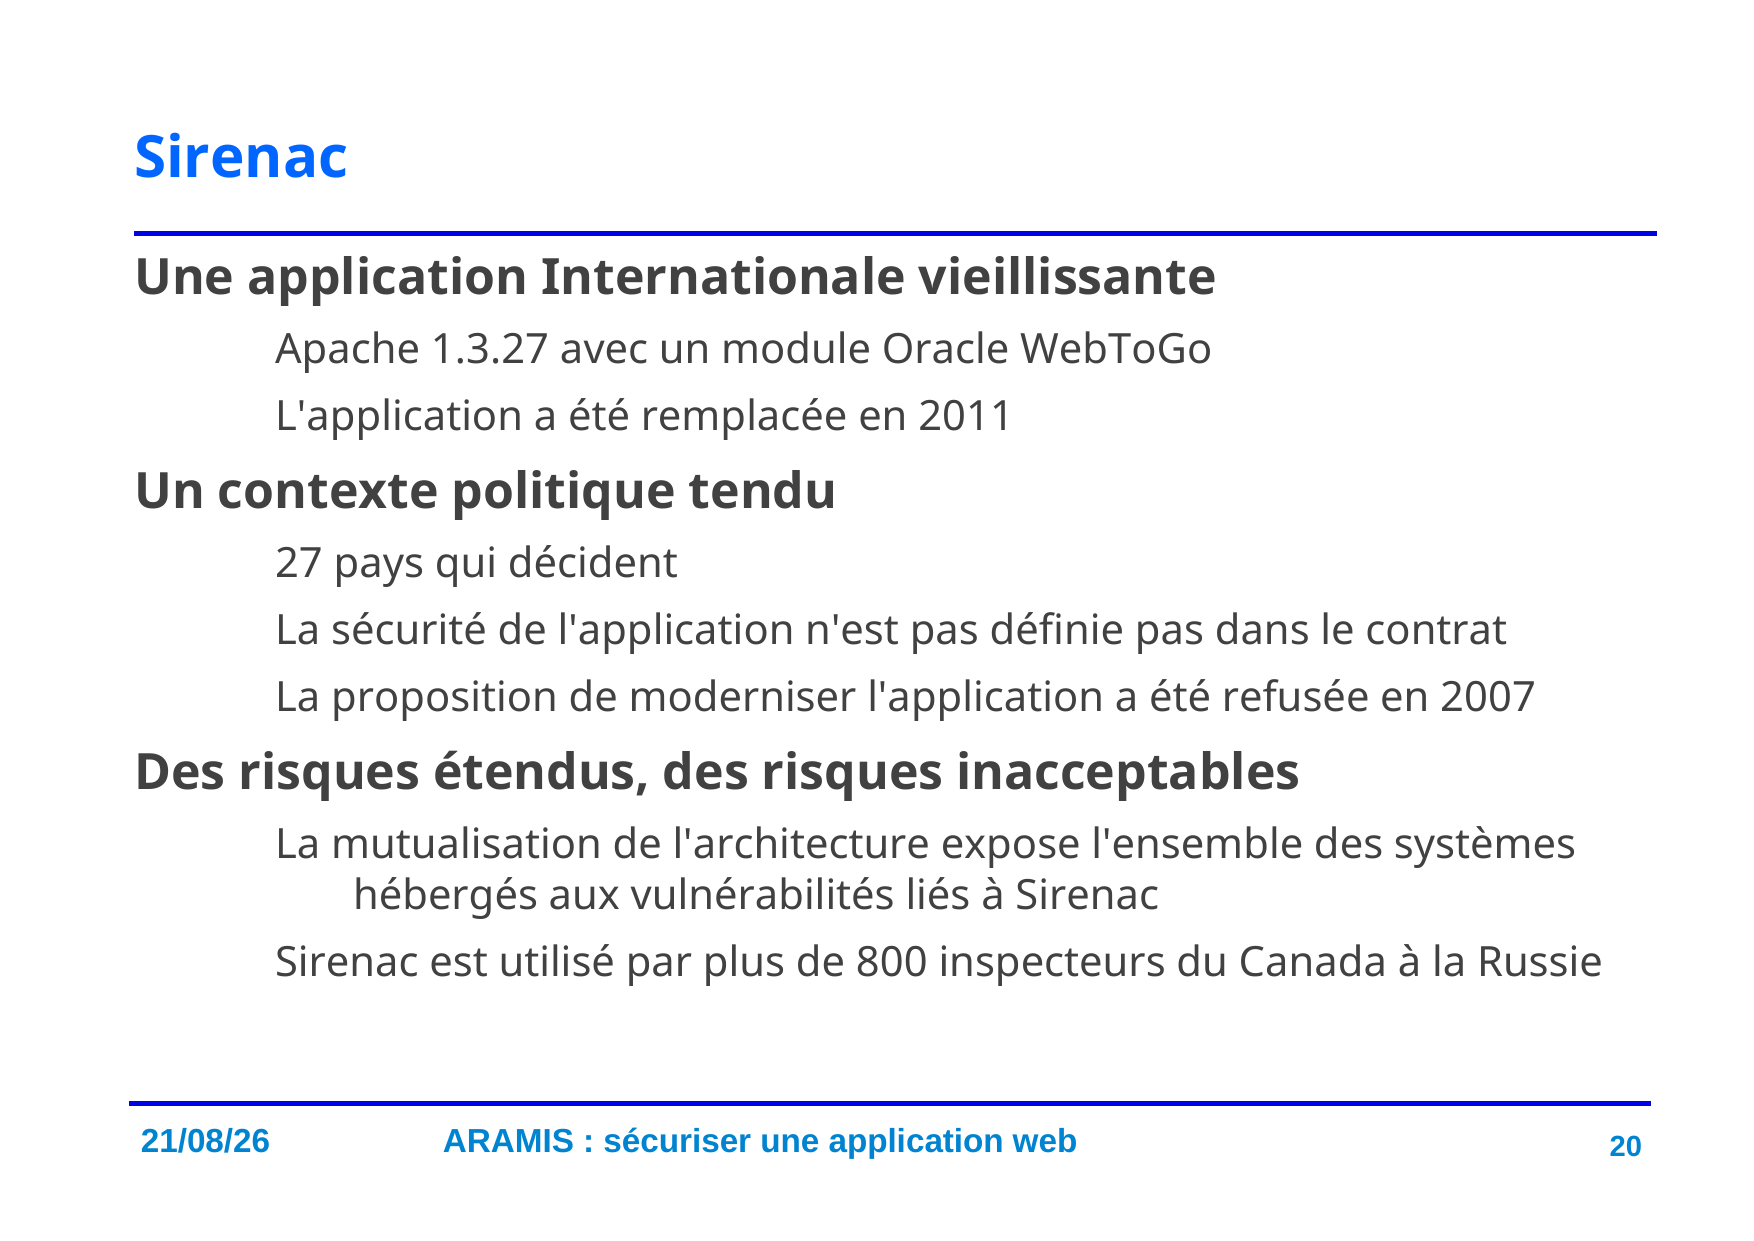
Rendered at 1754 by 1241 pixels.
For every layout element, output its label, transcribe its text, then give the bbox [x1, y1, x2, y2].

title Sirenac [134, 96, 1456, 222]
list Une application Internationale vieillissante Apache 1.3.27 avec un module Oracle WebToGo L'application a été remplacée en 2011 Un contexte politique tendu 27 pays qui décident La sécurité de l'application n'est pas définie pas dans le contrat La proposition de moderniser l'application a été refusée en 2007 Des risques étendus, des risques inacceptables La mutualisation de l'architecture expose l'ensemble des systèmes hébergés aux vulnérabilités liés à Sirenac Sirenac est utilisé par plus de 800 inspecteurs du Canada à la Russie [134, 245, 1657, 1031]
